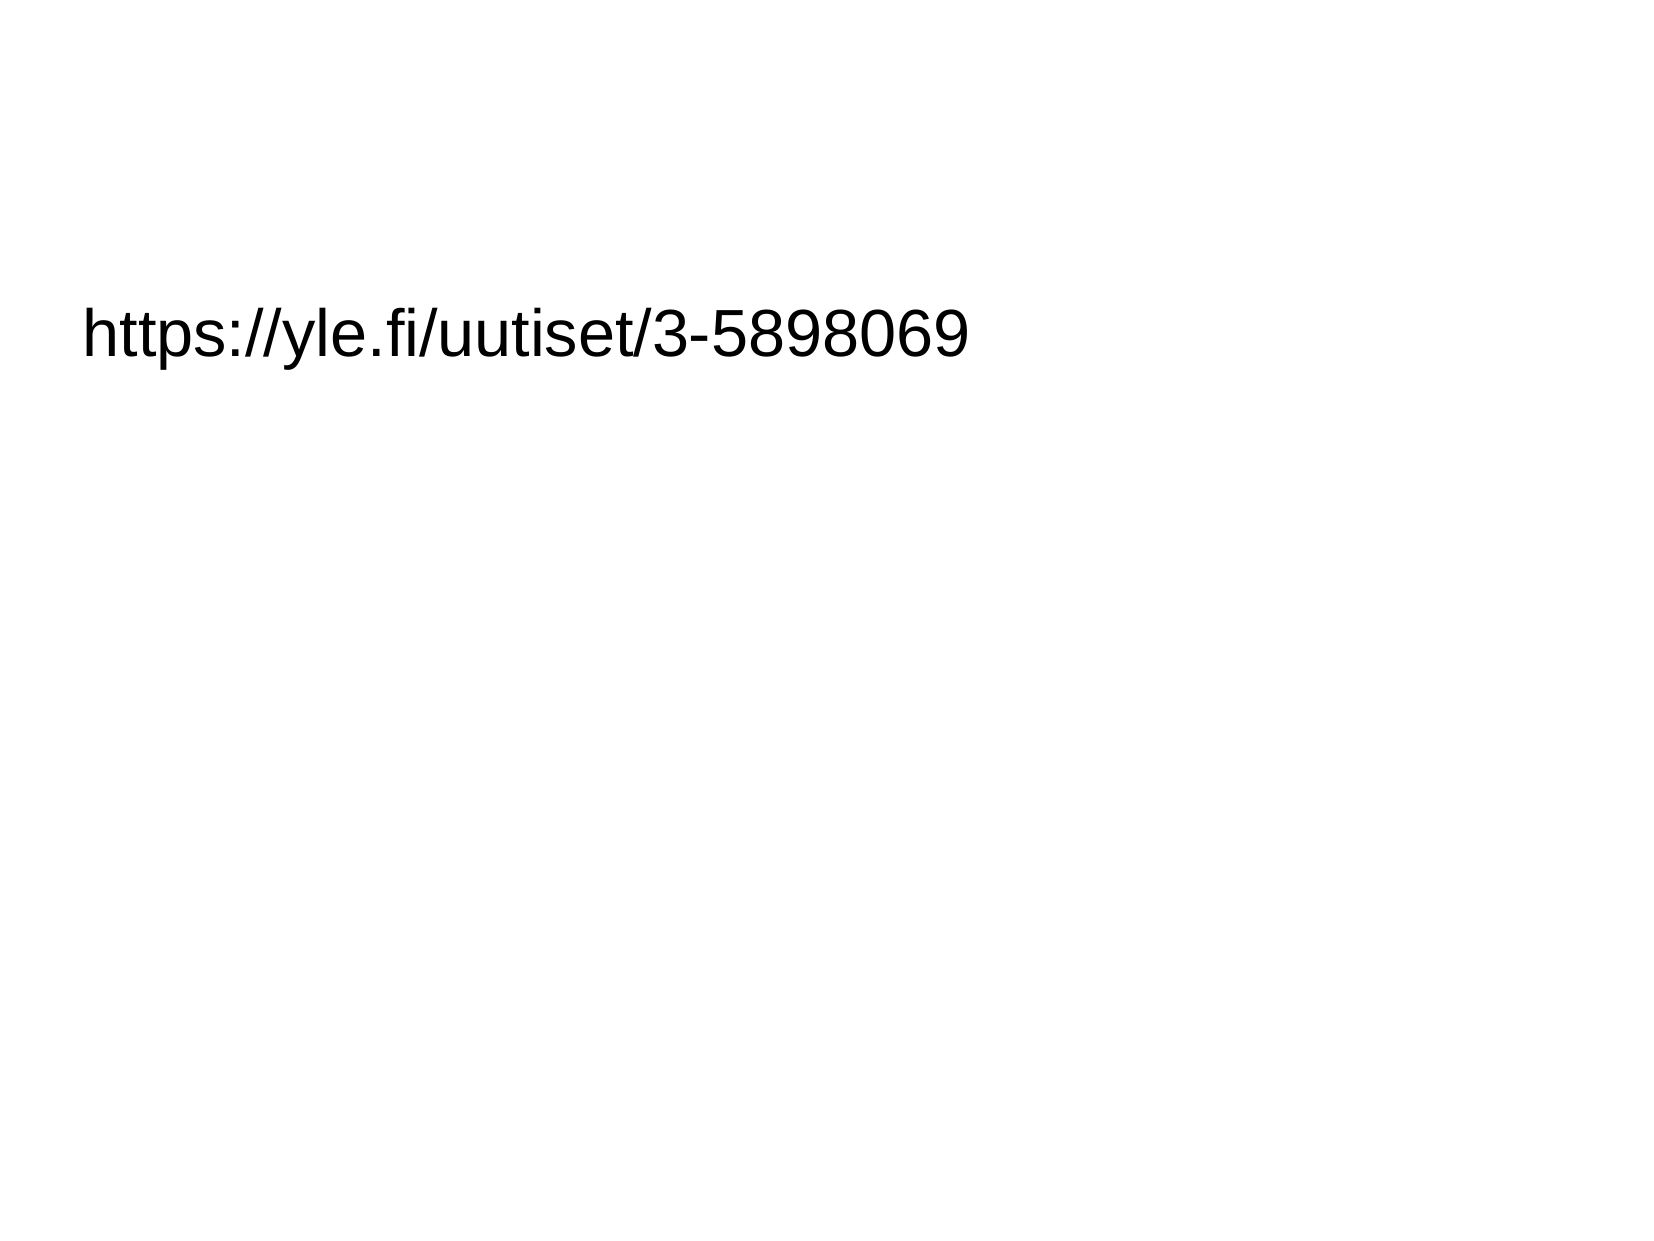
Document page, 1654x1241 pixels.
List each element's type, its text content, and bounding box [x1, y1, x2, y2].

list https://yle.fi/uutiset/3-5898069 [82, 290, 1571, 1010]
